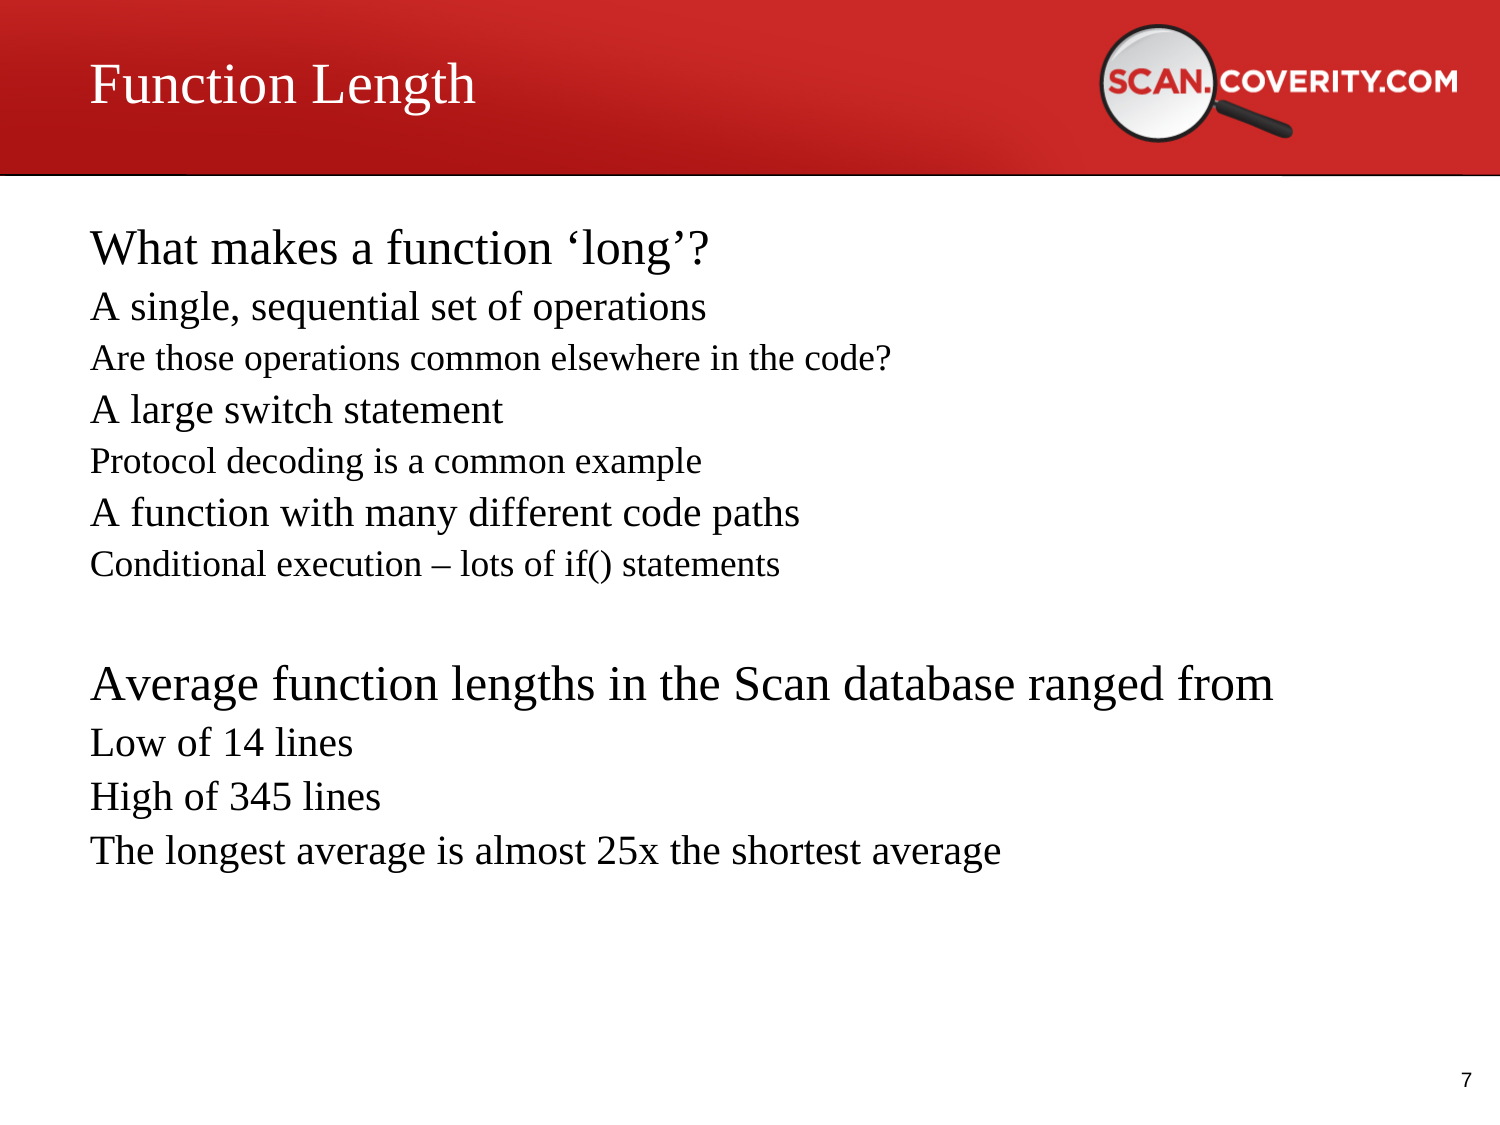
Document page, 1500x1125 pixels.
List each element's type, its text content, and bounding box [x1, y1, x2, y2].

title Function Length [74, 24, 1100, 143]
text_box 1 [1137, 1062, 1488, 1103]
list What makes a function ‘long’? A single, sequential set of operations Are those operations common elsewhere in the code? A large switch statement Protocol decoding is a common example A function with many different code paths Conditional execution – lots of if() statements Average function lengths in the Scan database ranged from Low of 14 lines High of 345 lines The longest average is almost 25x the shortest average [75, 212, 1426, 1001]
picture [0, 0, 1500, 174]
